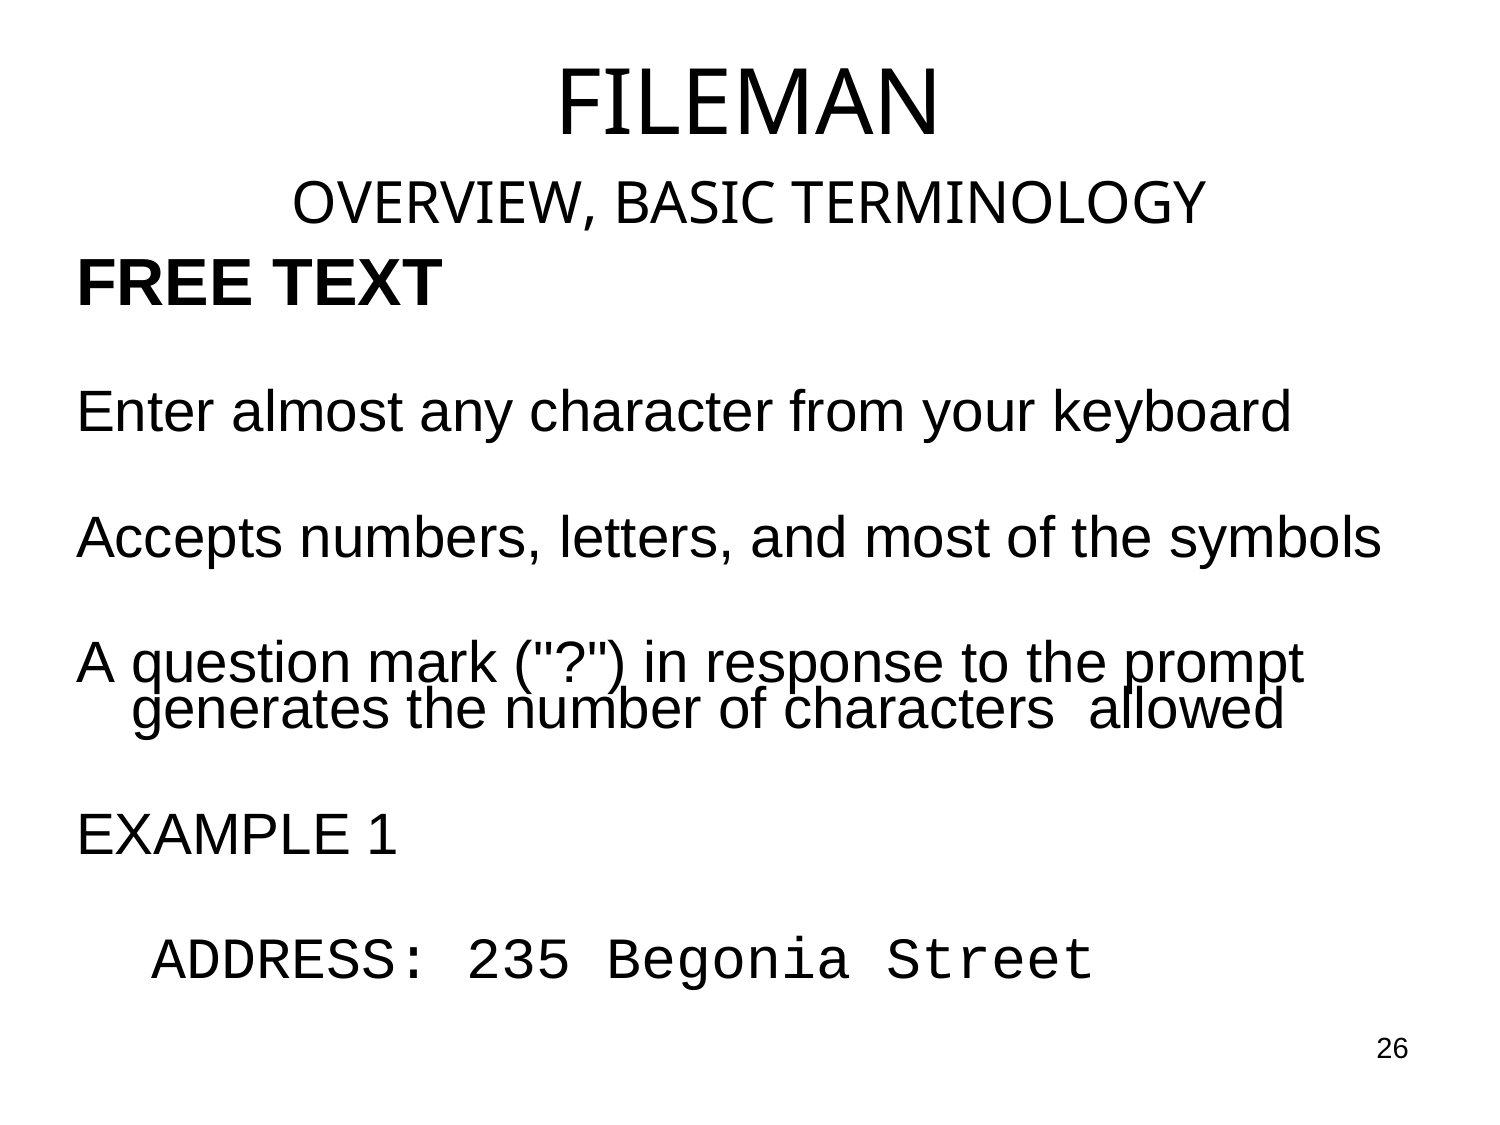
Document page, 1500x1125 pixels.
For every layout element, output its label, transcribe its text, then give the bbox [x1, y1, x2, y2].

list FREE TEXT Enter almost any character from your keyboard Accepts numbers, letters, and most of the symbols A question mark ("?") in response to the prompt generates the number of characters allowed EXAMPLE 1 ADDRESS: 235 Begonia Street [76, 262, 1426, 1052]
title FILEMAN OVERVIEW, BASIC TERMINOLOGY [75, 32, 1424, 245]
